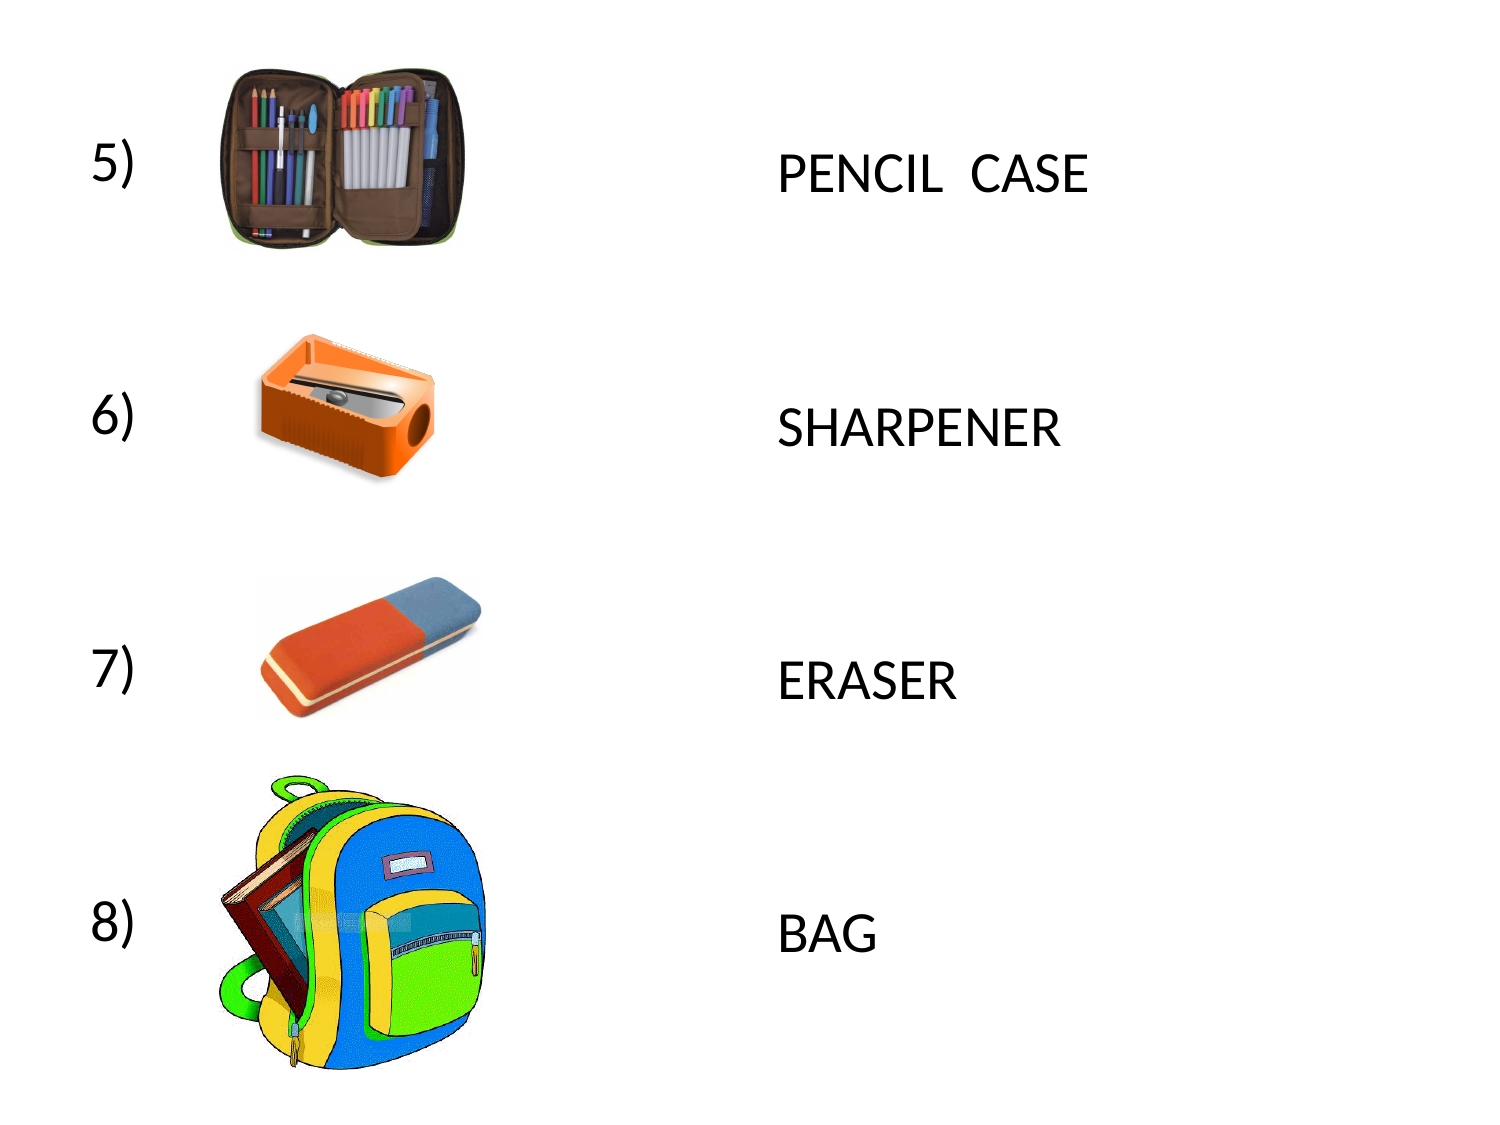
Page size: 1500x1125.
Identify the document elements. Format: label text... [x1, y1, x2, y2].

list 5) 6) 7) 8) [75, 30, 738, 1095]
picture [219, 775, 486, 1070]
list PENCIL CASE SHARPENER ERASER BAG [762, 42, 1426, 1095]
picture [218, 66, 467, 252]
picture [255, 574, 483, 719]
picture [247, 326, 439, 496]
